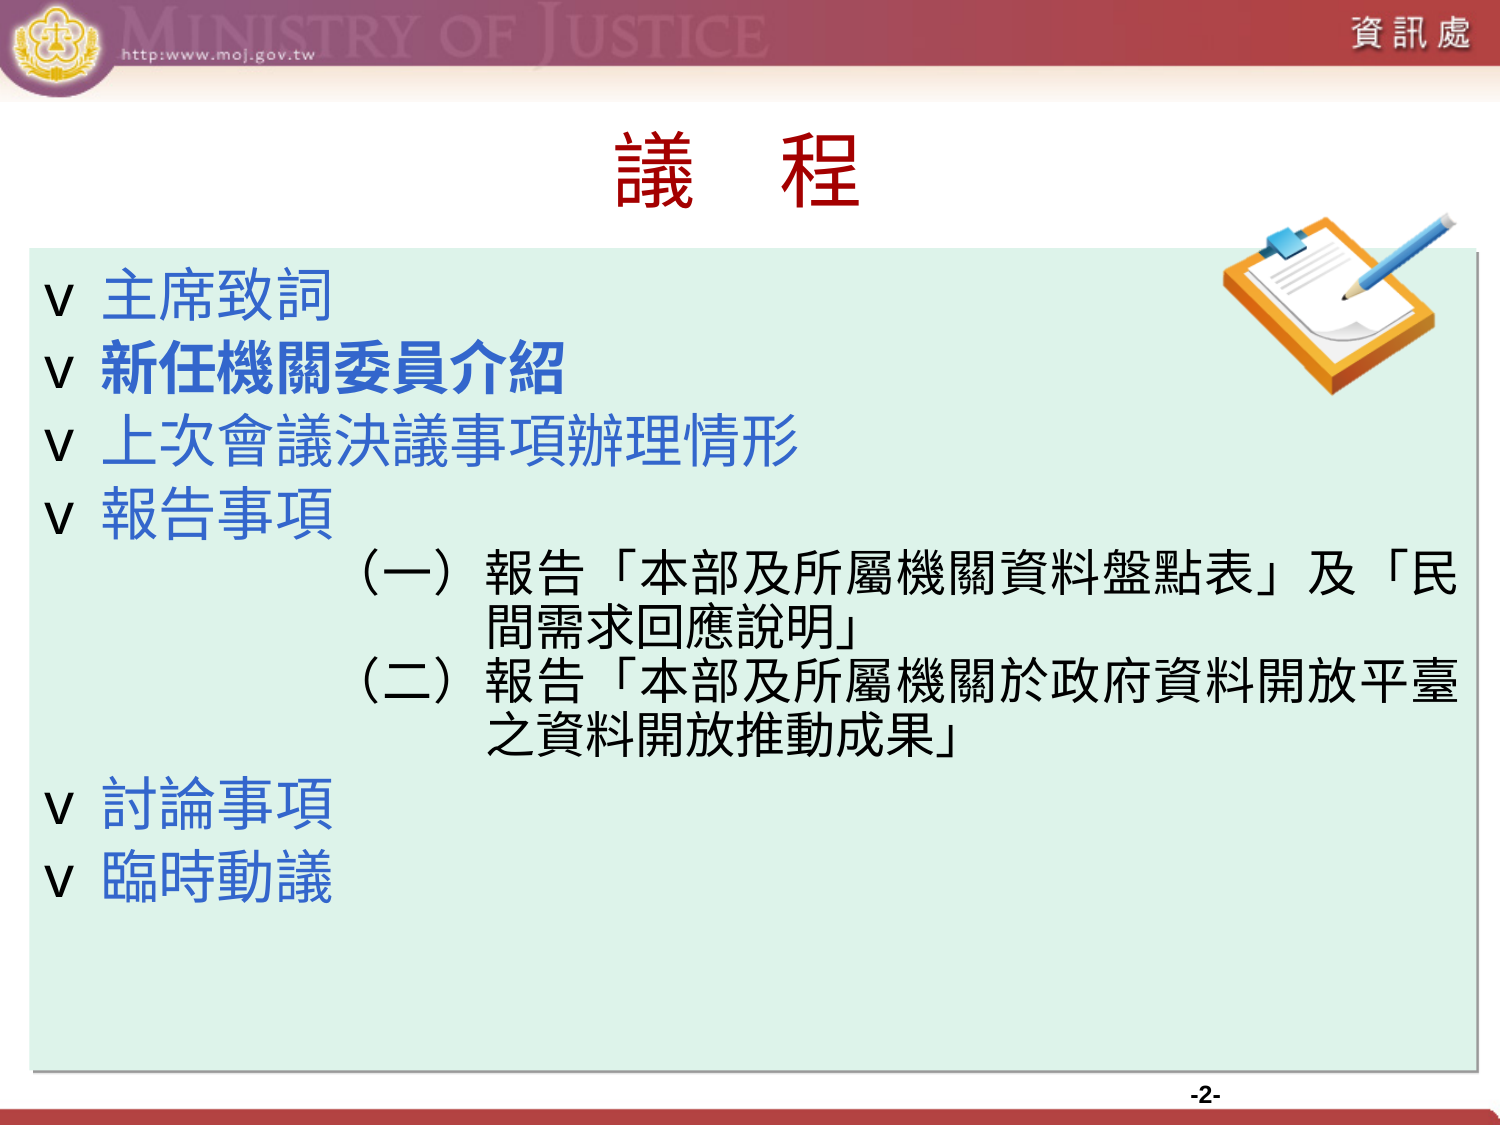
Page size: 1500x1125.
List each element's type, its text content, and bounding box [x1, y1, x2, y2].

list 主席致詞 新任機關委員介紹 上次會議決議事項辦理情形 報告事項 （一）報告「本部及所屬機關資料盤點表」及「民間需求回應說明」 （二）報告「本部及所屬機關於政府資料開放平臺之資料開放推動成果」 討論事項 臨時動議 [29, 248, 1477, 1071]
title 議 程 [100, 93, 1376, 244]
picture [1210, 184, 1477, 402]
text_box -2- [1175, 1070, 1488, 1109]
